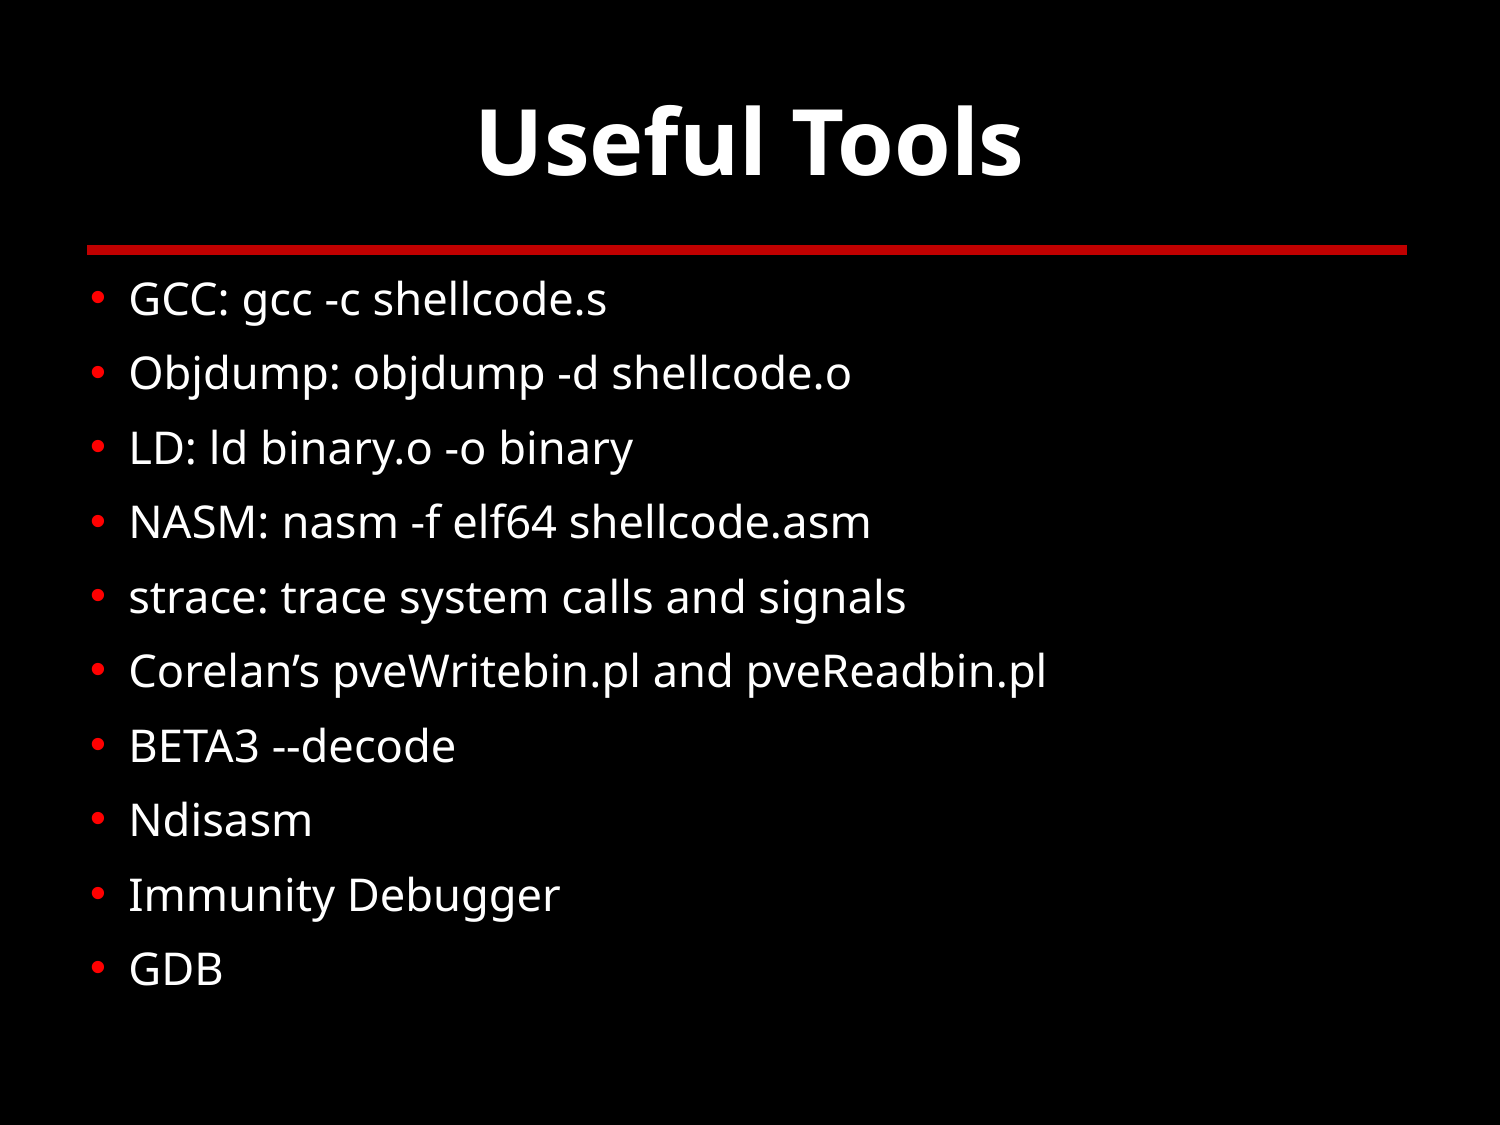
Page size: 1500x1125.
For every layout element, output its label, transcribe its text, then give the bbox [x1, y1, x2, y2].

title Useful Tools [75, 45, 1425, 233]
list GCC: gcc -c shellcode.s Objdump: objdump -d shellcode.o LD: ld binary.o -o binary NASM: nasm -f elf64 shellcode.asm strace: trace system calls and signals Corelan’s pveWritebin.pl and pveReadbin.pl BETA3 --decode Ndisasm Immunity Debugger GDB [75, 262, 1425, 1005]
